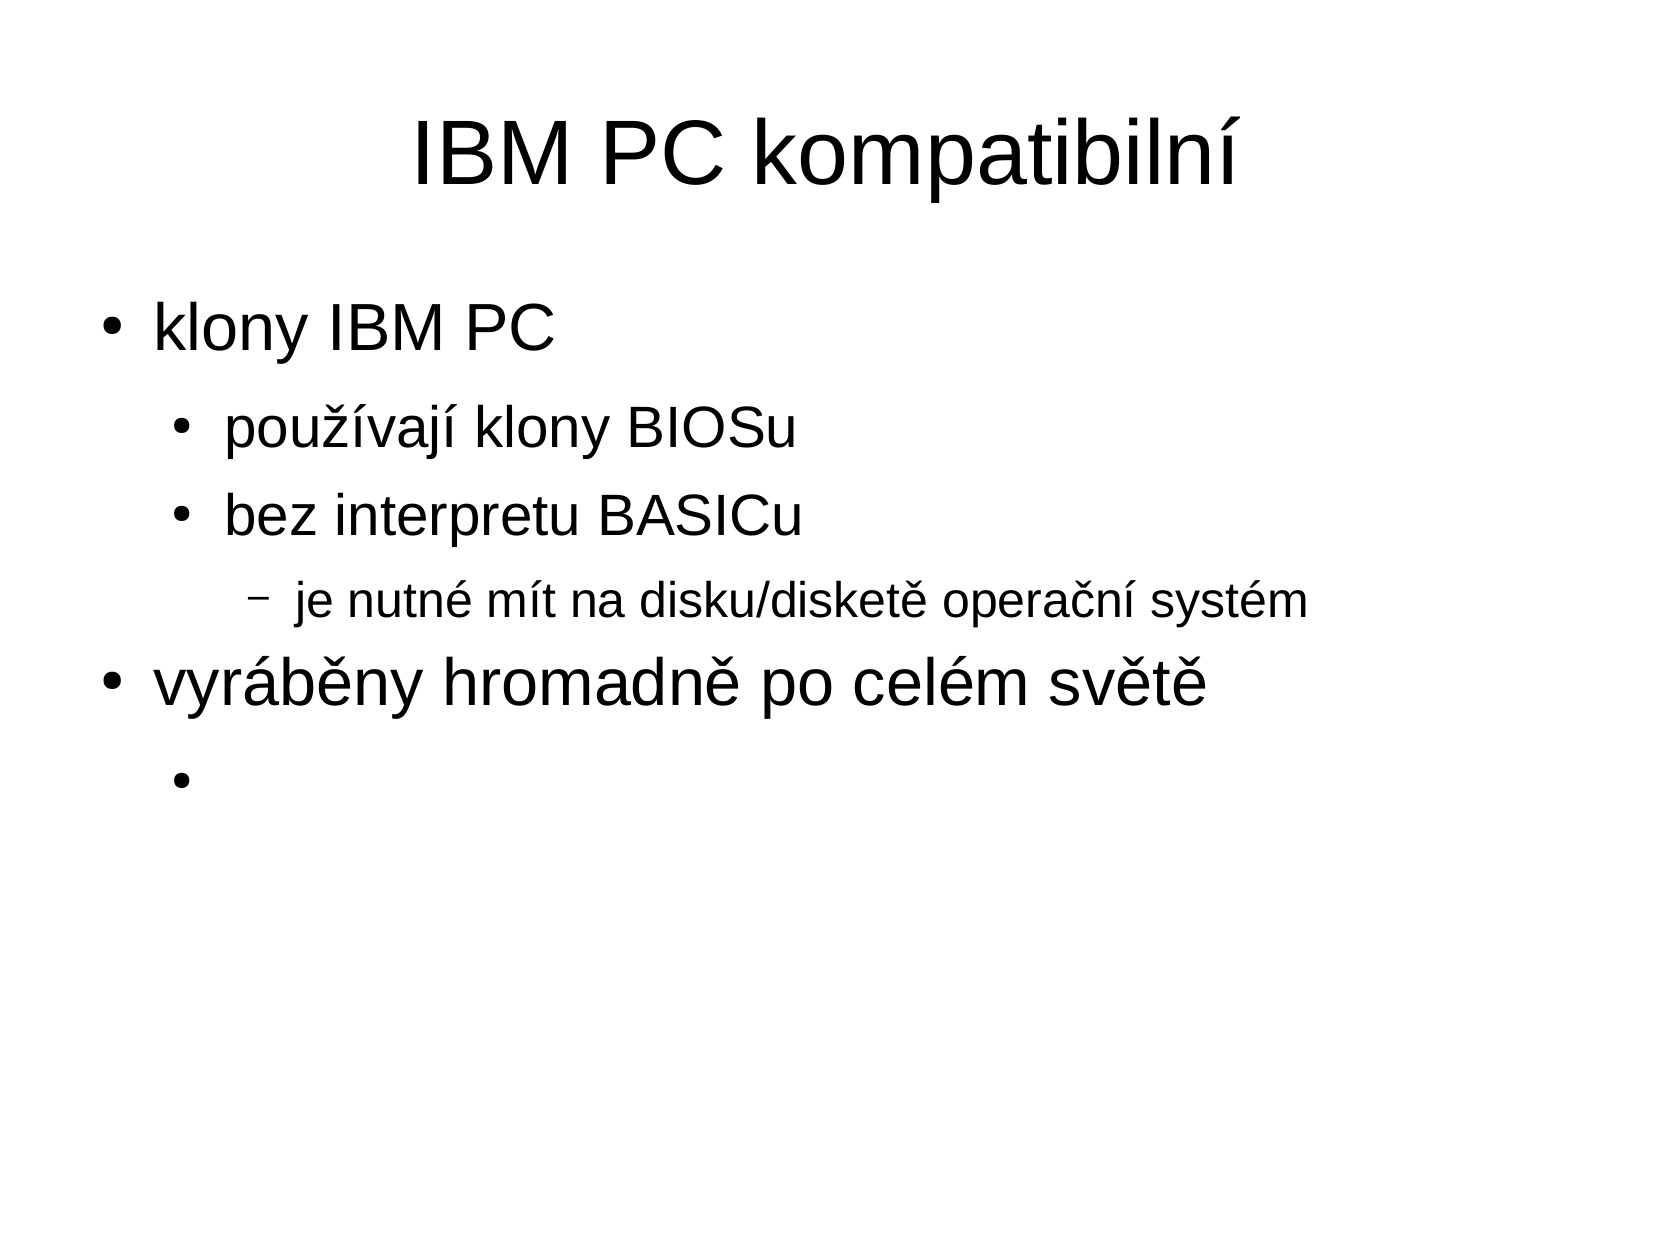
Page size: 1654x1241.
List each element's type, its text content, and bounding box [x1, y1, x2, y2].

list klony IBM PC používají klony BIOSu bez interpretu BASICu je nutné mít na disku/disketě operační systém vyráběny hromadně po celém světě [82, 290, 1571, 1109]
title IBM PC kompatibilní [82, 49, 1571, 257]
